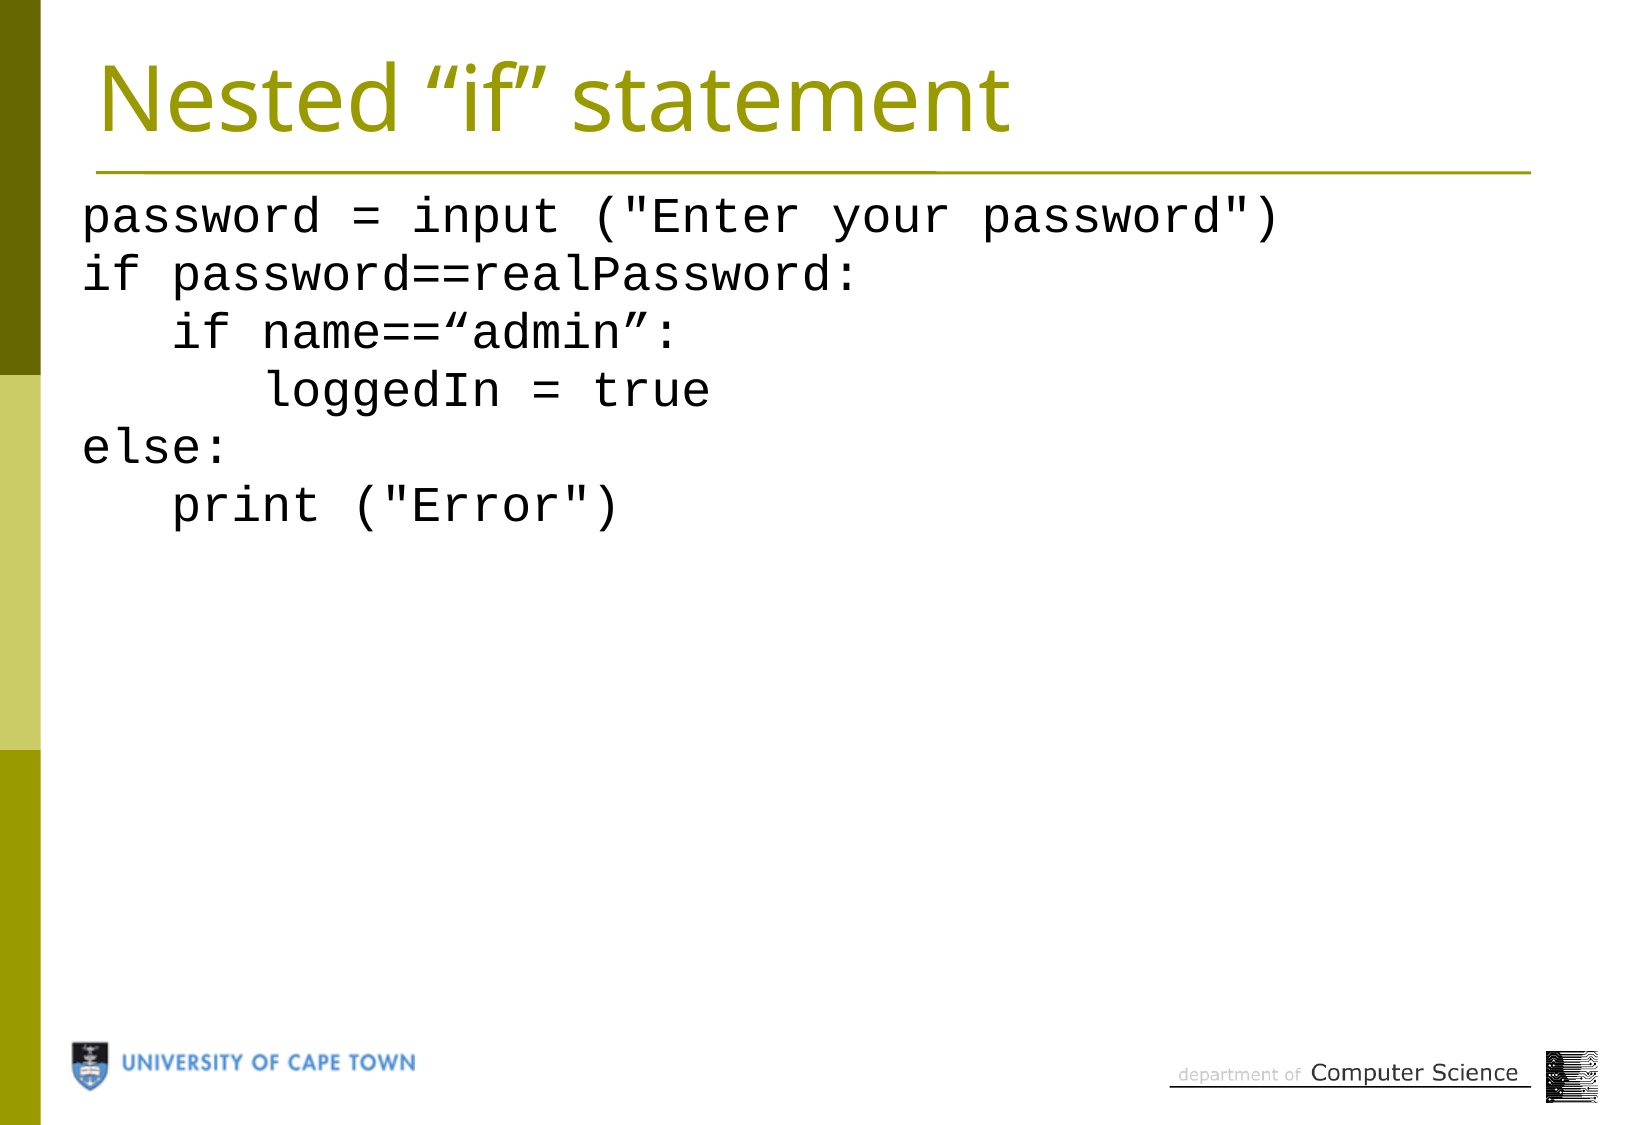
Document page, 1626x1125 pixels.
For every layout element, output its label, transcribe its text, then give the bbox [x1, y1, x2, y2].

picture [1169, 1043, 1532, 1091]
list password = input ("Enter your password") if password==realPassword: if name==“admin”: loggedIn = true else: print ("Error") [81, 196, 1543, 1005]
picture [61, 1024, 415, 1103]
picture [1546, 1051, 1598, 1103]
title Nested “if” statement [81, 21, 1543, 180]
